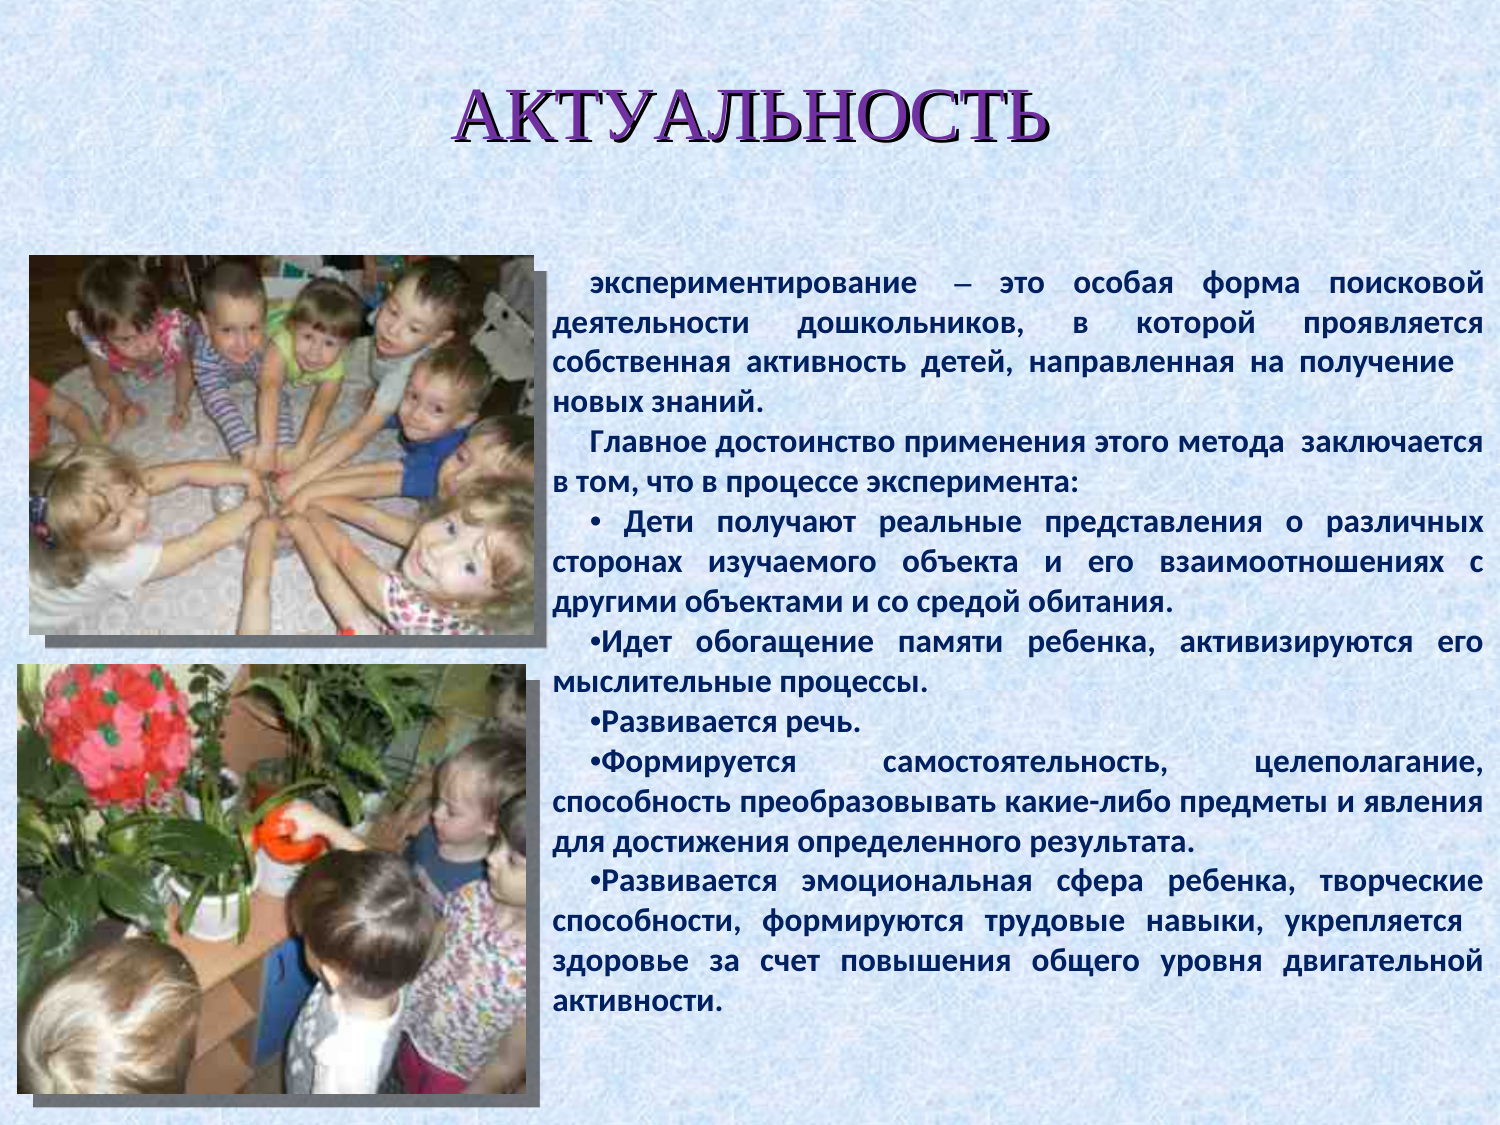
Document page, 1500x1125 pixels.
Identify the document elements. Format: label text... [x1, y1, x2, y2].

text_box АКТУАЛЬНОСТЬ [75, 45, 537, 173]
text_box экспериментирование – это особая форма поисковой деятельности дошкольников, в которой проявляется собственная активность детей, направленная на получение новых знаний. Главное достоинство применения этого метода заключается в том, что в процессе эксперимента: • Дети получают реальные представления о различных сторонах изучаемого объекта и его взаимоотношениях с другими объектами и со средой обитания. •Идет обогащение памяти ребенка, активизируются его мыслительные процессы. •Развивается речь. •Формируется самостоятельность, целеполагание, способность преобразовывать какие-либо предметы и явления для достижения определенного результата. •Развивается эмоциональная сфера ребенка, творческие способности, формируются трудовые навыки, укрепляется здоровье за счет повышения общего уровня двигательной активности. [537, 0, 1500, 1027]
picture [0, 0, 1500, 1125]
